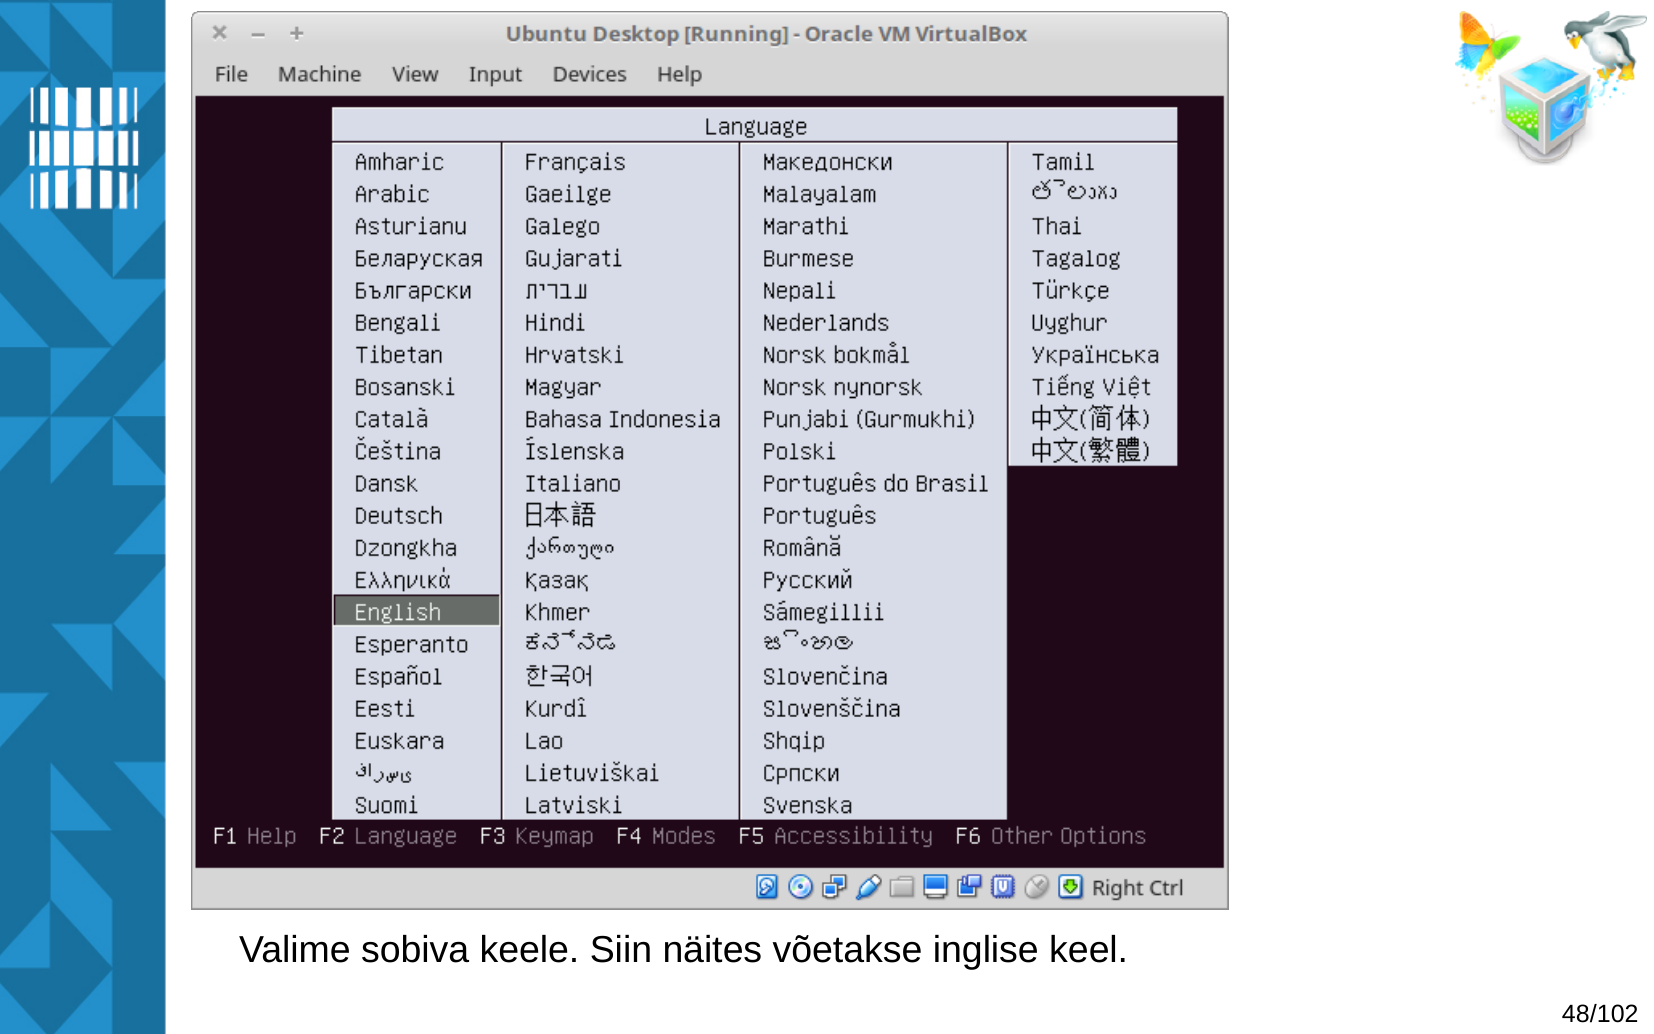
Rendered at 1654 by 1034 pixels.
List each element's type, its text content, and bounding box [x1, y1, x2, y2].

picture [1452, 7, 1653, 166]
text_box Valime sobiva keele. Siin näites võetakse inglise keel. [224, 921, 1193, 979]
picture [191, 11, 1229, 910]
